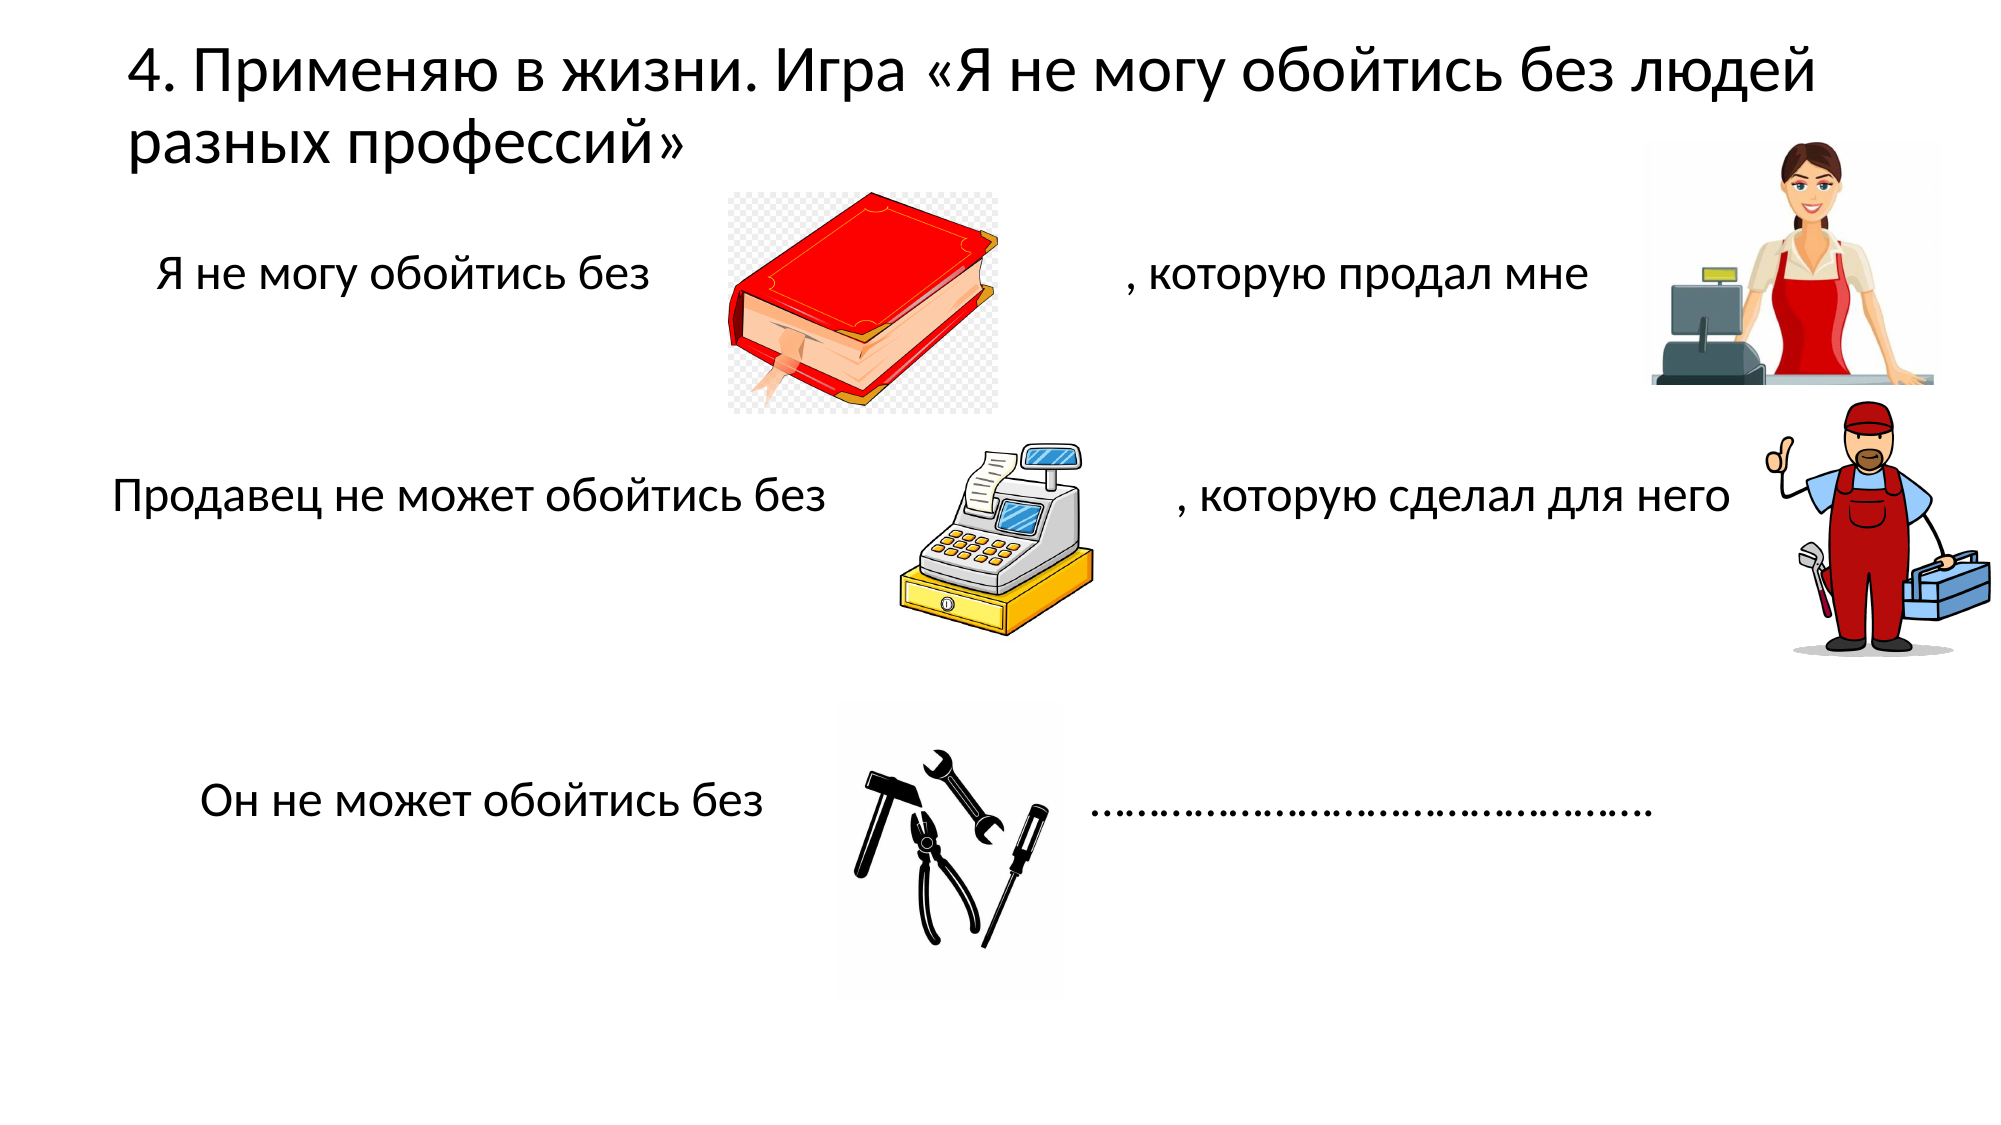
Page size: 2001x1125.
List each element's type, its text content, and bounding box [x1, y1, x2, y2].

picture [1644, 142, 1940, 385]
picture [728, 192, 998, 414]
picture [1765, 402, 1991, 657]
text_box Продавец не может обойтись без , которую сделал для него [1131, 453, 1765, 530]
text_box Я не могу обойтись без [141, 232, 728, 308]
text_box , которую продал мне [1109, 232, 1644, 308]
text_box Он не может обойтись без …………………………………………. [185, 759, 838, 835]
text_box Продавец не может обойтись без , которую сделал для него [97, 453, 869, 530]
text_box Он не может обойтись без …………………………………………. [1062, 759, 1715, 835]
picture [838, 701, 1062, 1000]
title 4. Применяю в жизни. Игра «Я не могу обойтись без людей разных профессий» [112, 25, 1838, 187]
picture [869, 418, 1131, 662]
